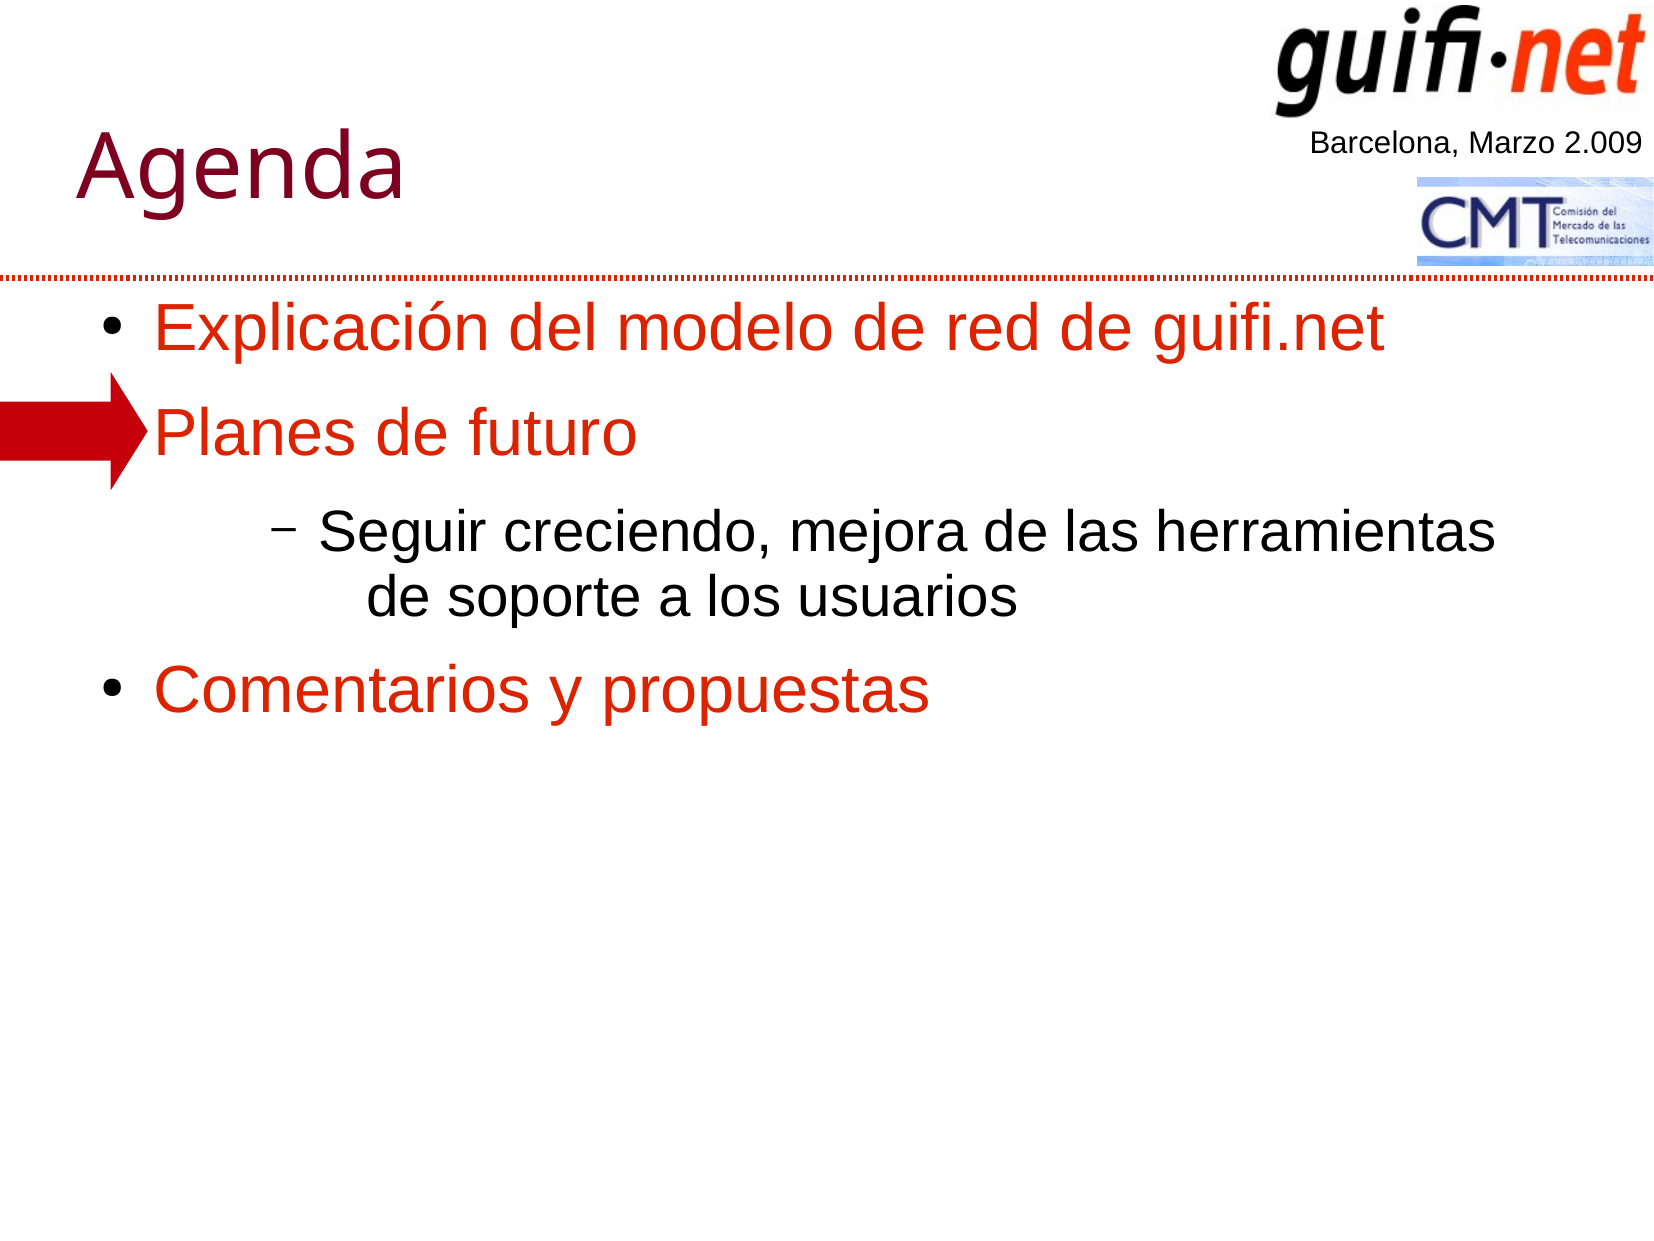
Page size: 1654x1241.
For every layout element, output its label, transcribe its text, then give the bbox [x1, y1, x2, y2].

picture [1269, 5, 1654, 119]
picture [1417, 177, 1654, 266]
title Agenda [76, 66, 1093, 259]
list Explicación del modelo de red de guifi.net Planes de futuro Seguir creciendo, mejora de las herramientas de soporte a los usuarios Comentarios y propuestas [82, 290, 1571, 1094]
text_box [0, 372, 148, 491]
